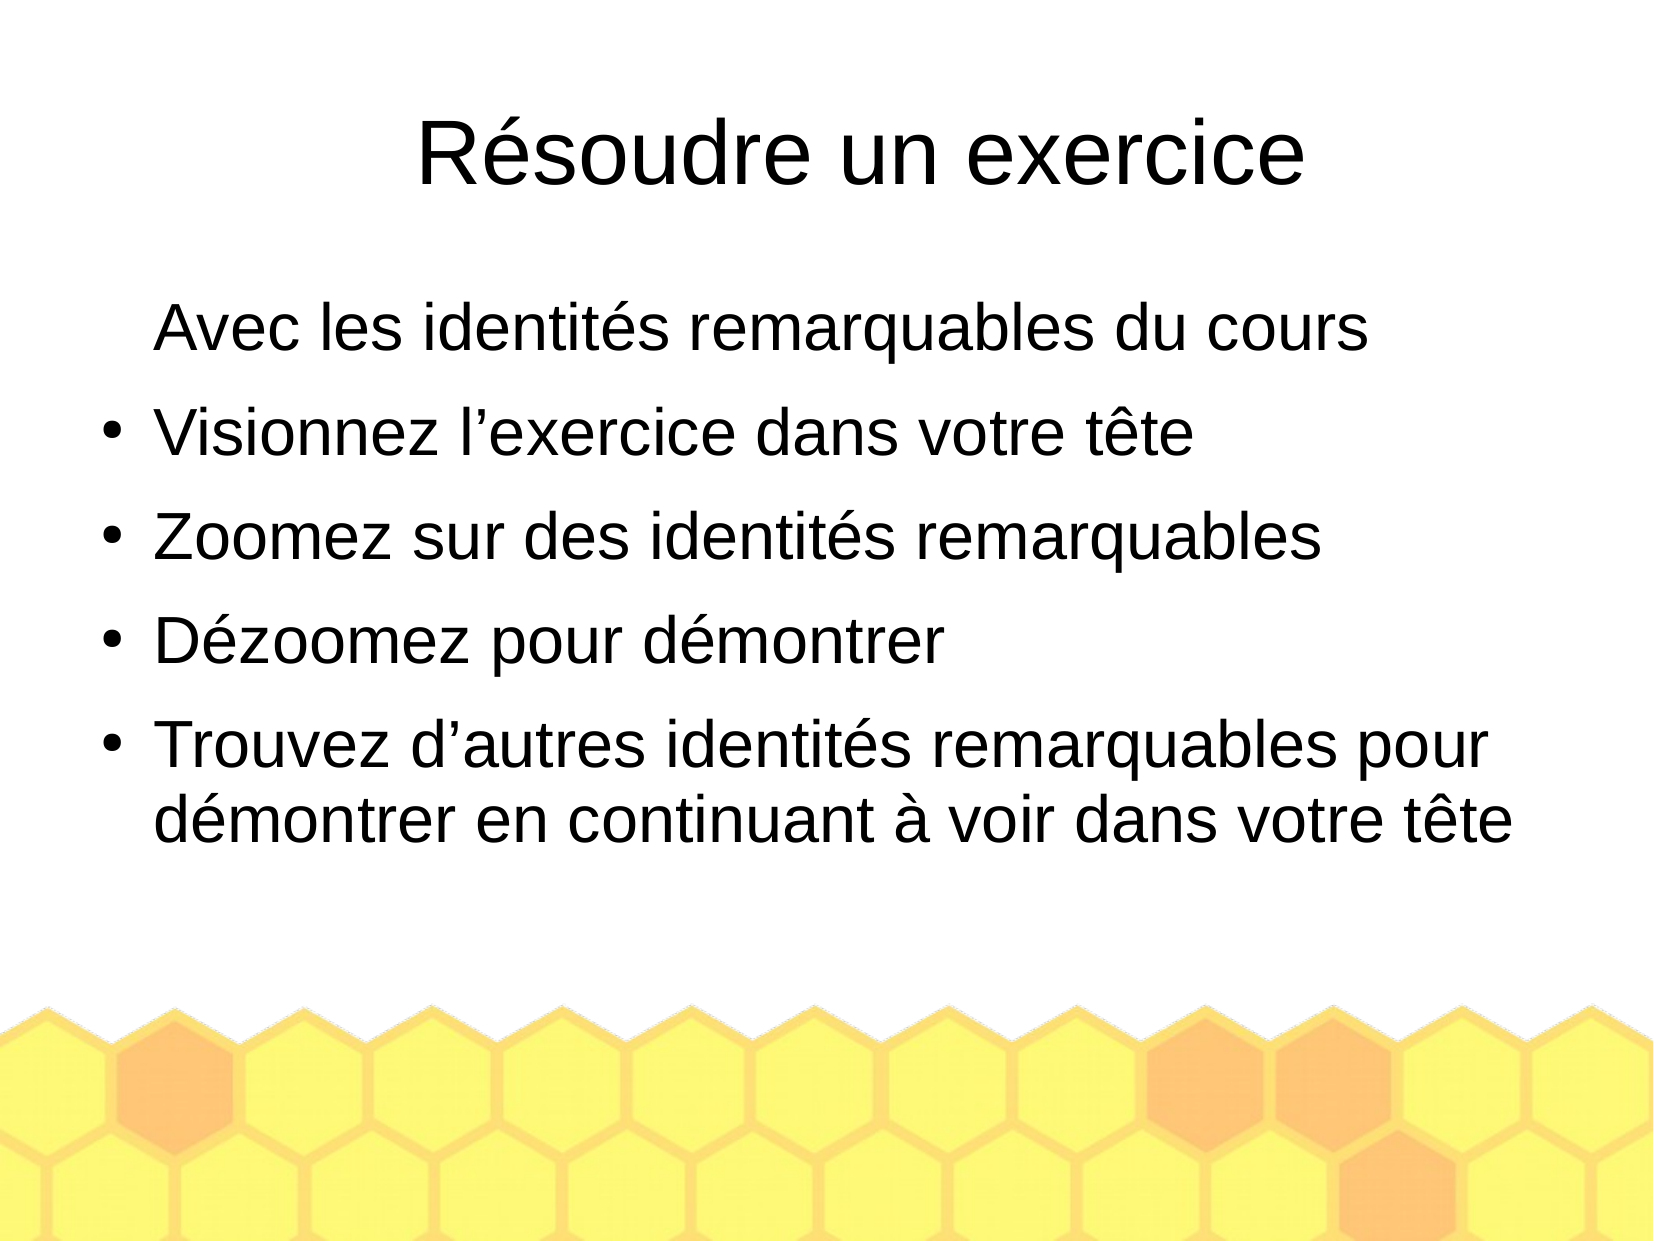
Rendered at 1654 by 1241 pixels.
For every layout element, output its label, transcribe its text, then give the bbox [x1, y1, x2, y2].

title Résoudre un exercice [82, 49, 1571, 257]
list Avec les identités remarquables du cours Visionnez l’exercice dans votre tête Zoomez sur des identités remarquables Dézoomez pour démontrer Trouvez d’autres identités remarquables pour démontrer en continuant à voir dans votre tête [82, 290, 1571, 1010]
picture [0, 1001, 1654, 1241]
